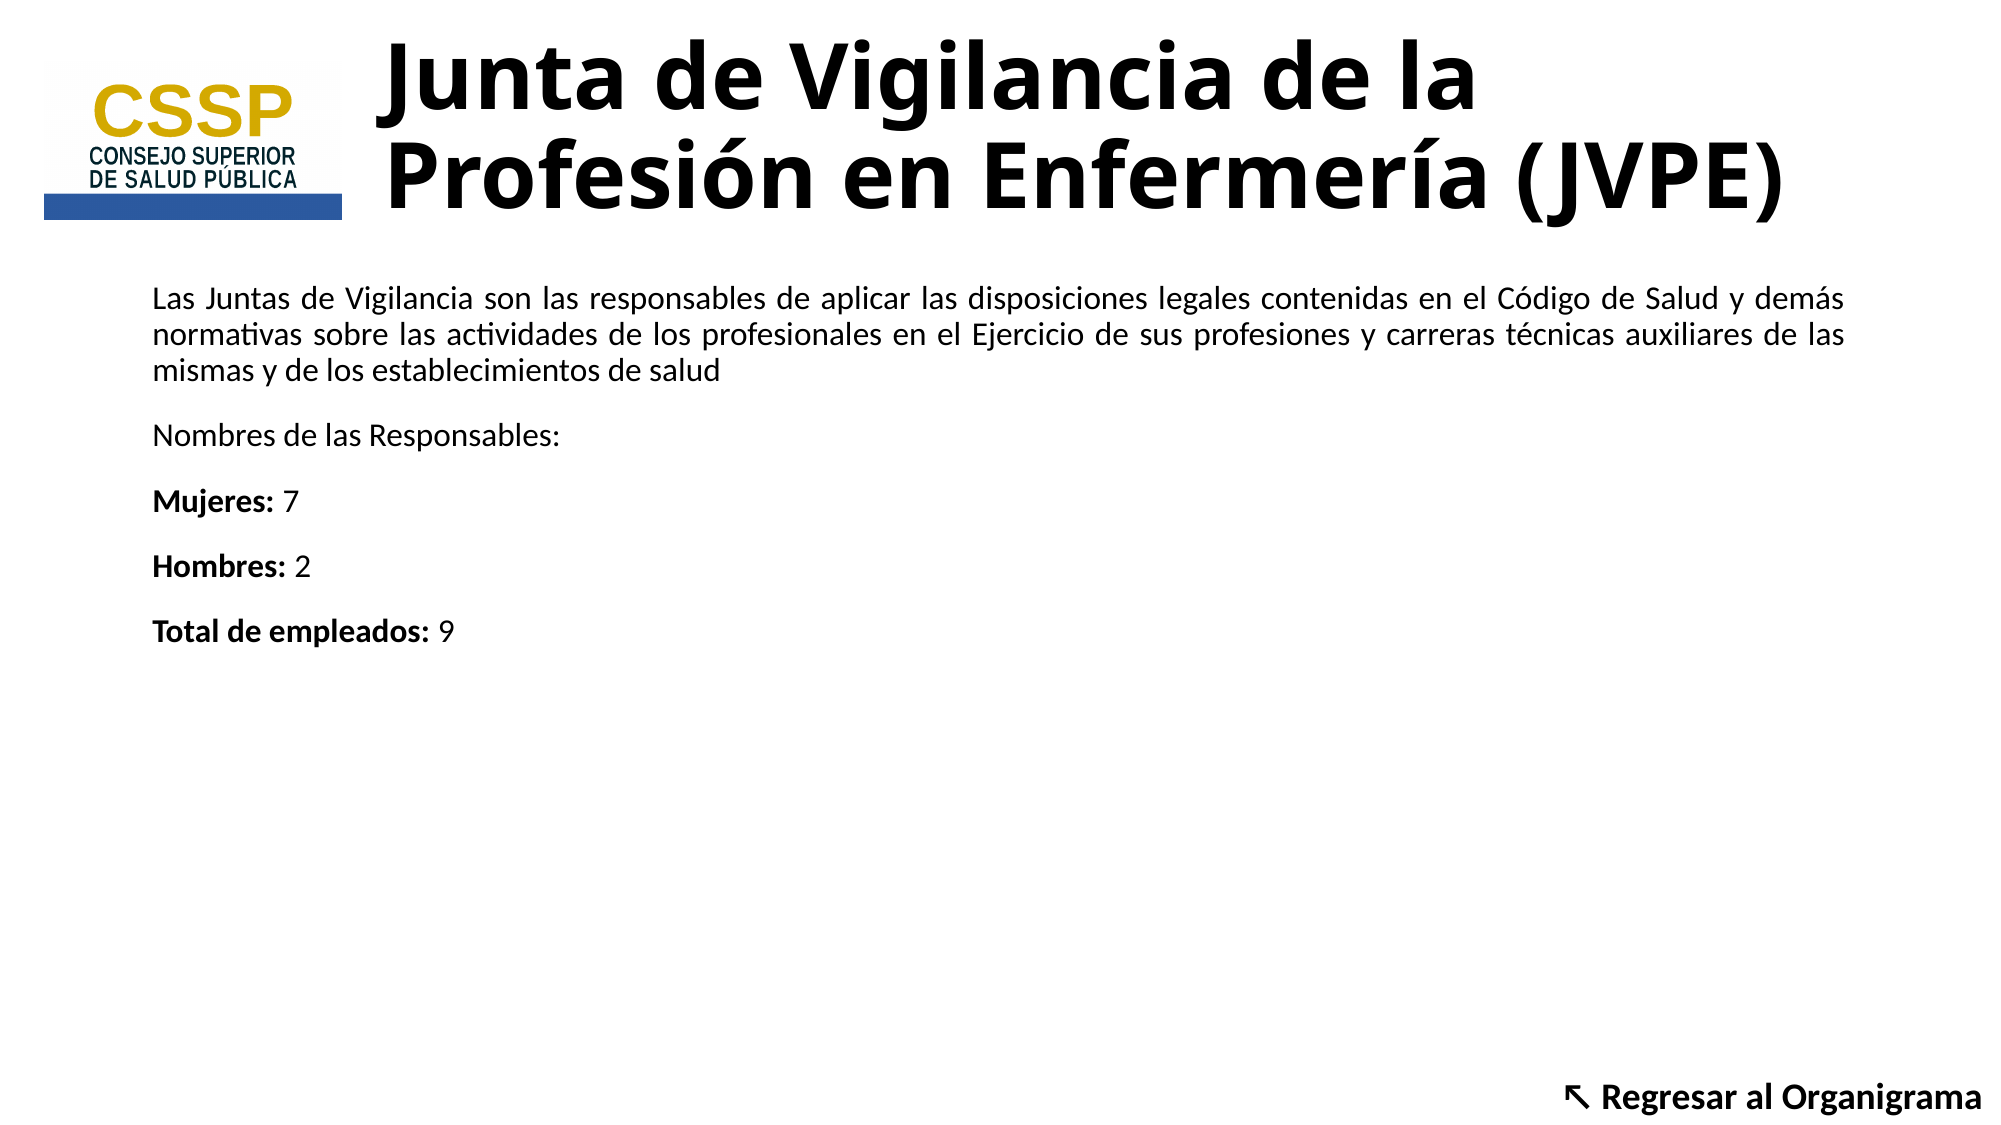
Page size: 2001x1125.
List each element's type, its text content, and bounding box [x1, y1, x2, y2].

list Las Juntas de Vigilancia son las responsables de aplicar las disposiciones legales contenidas en el Código de Salud y demás normativas sobre las actividades de los profesionales en el Ejercicio de sus profesiones y carreras técnicas auxiliares de las mismas y de los establecimientos de salud Nombres de las Responsables: Mujeres: 7 Hombres: 2 Total de empleados: 9 [137, 273, 1863, 1066]
text_box ↖ Regresar al Organigrama [1546, 1064, 1999, 1125]
title Junta de Vigilancia de la Profesión en Enfermería (JVPE) [368, 22, 1863, 241]
picture [44, 61, 342, 220]
